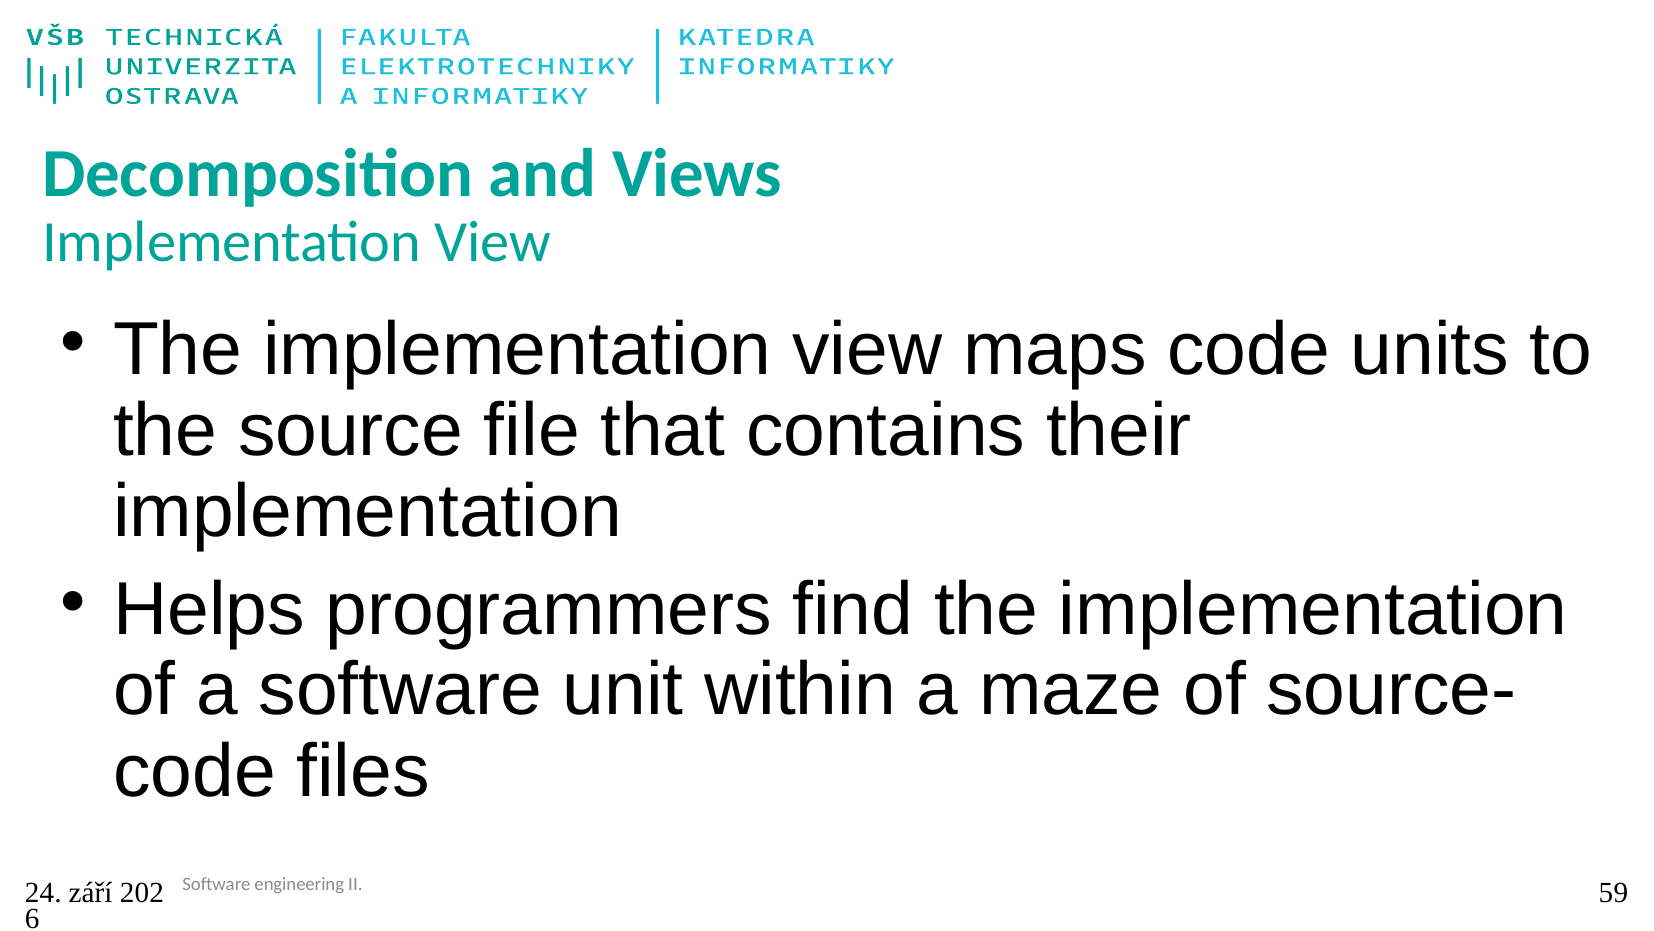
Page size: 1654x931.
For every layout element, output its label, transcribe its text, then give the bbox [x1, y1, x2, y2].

list The implementation view maps code units to the source file that contains their implementation Helps programmers find the implementation of a software unit within a maze of source-code files [27, 302, 1628, 842]
footer Software engineering II. [167, 862, 1516, 904]
title Decomposition and Views Implementation View [27, 142, 1628, 282]
picture [26, 23, 894, 104]
